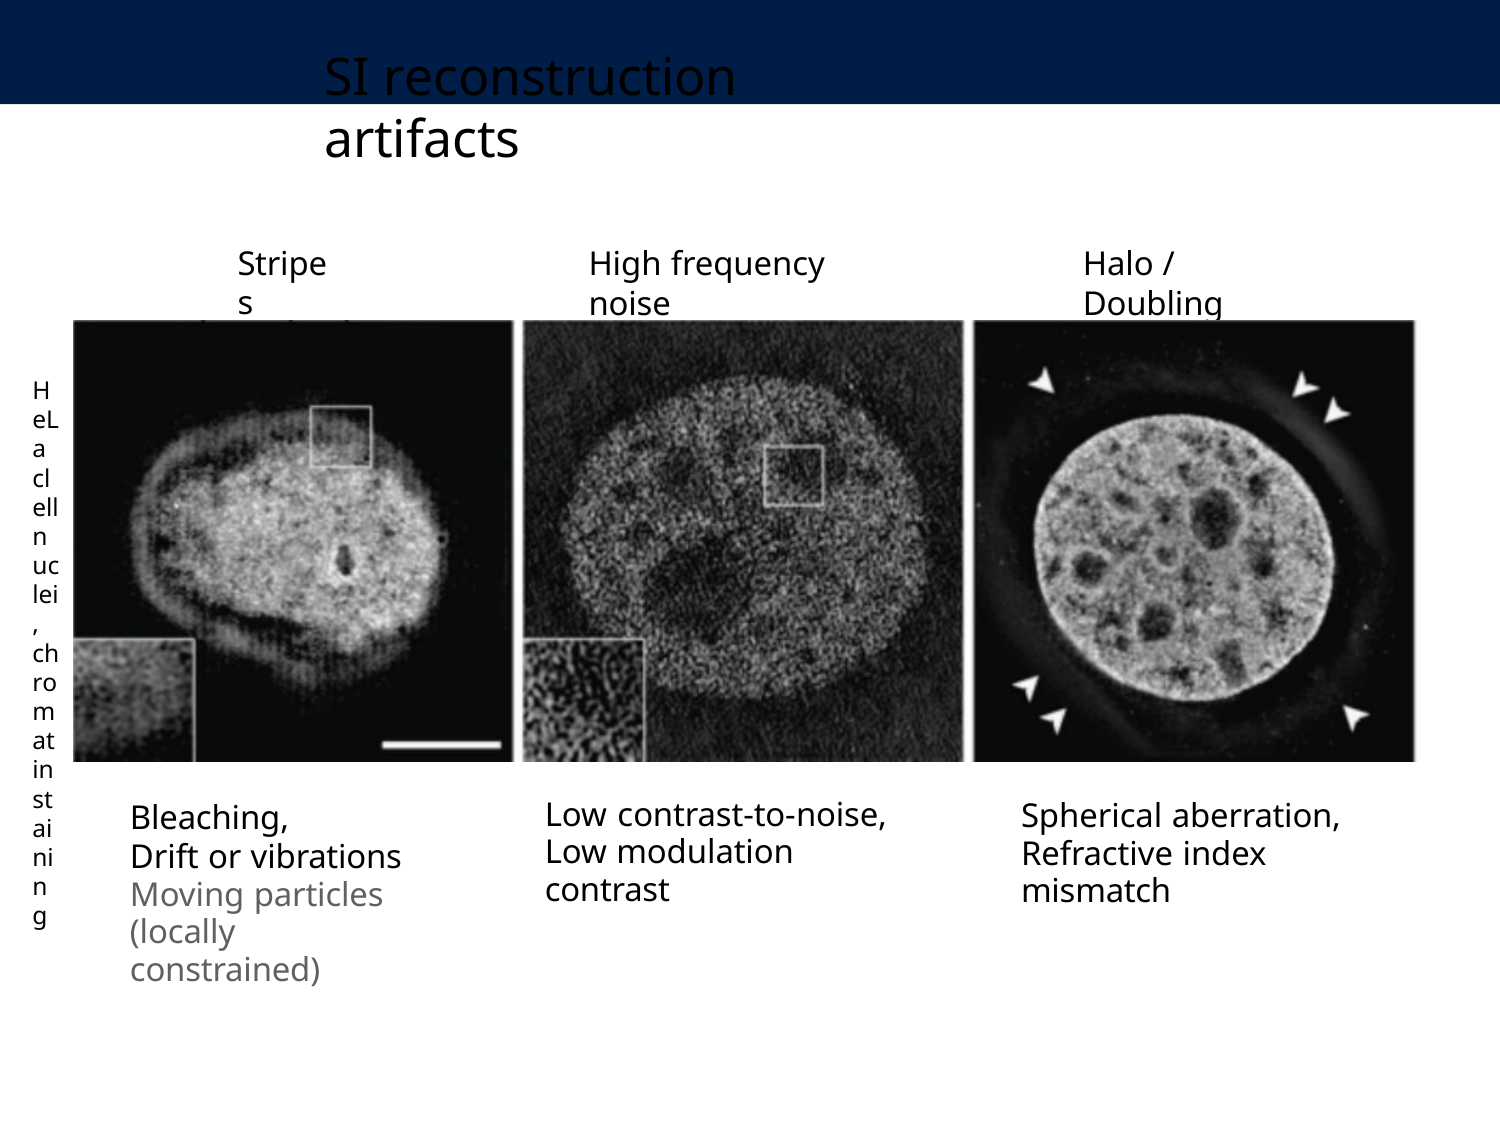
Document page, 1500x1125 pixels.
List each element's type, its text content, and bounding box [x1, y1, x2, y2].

text_box Low contrast-to-noise, Low modulation contrast [543, 790, 888, 871]
title SI reconstruction artifacts [0, 67, 880, 137]
text_box HeLa clell nuclei, chromatin staining [31, 375, 61, 738]
text_box Bleaching, Drift or vibrations Moving particles (locally constrained) [128, 796, 404, 952]
text_box [0, 0, 1500, 105]
text_box Halo / Doubling [1081, 241, 1299, 283]
text_box High frequency noise [587, 241, 874, 283]
text_box Stripes [236, 241, 332, 283]
picture [73, 320, 1422, 762]
text_box Spherical aberration, Refractive index mismatch [1019, 792, 1378, 873]
